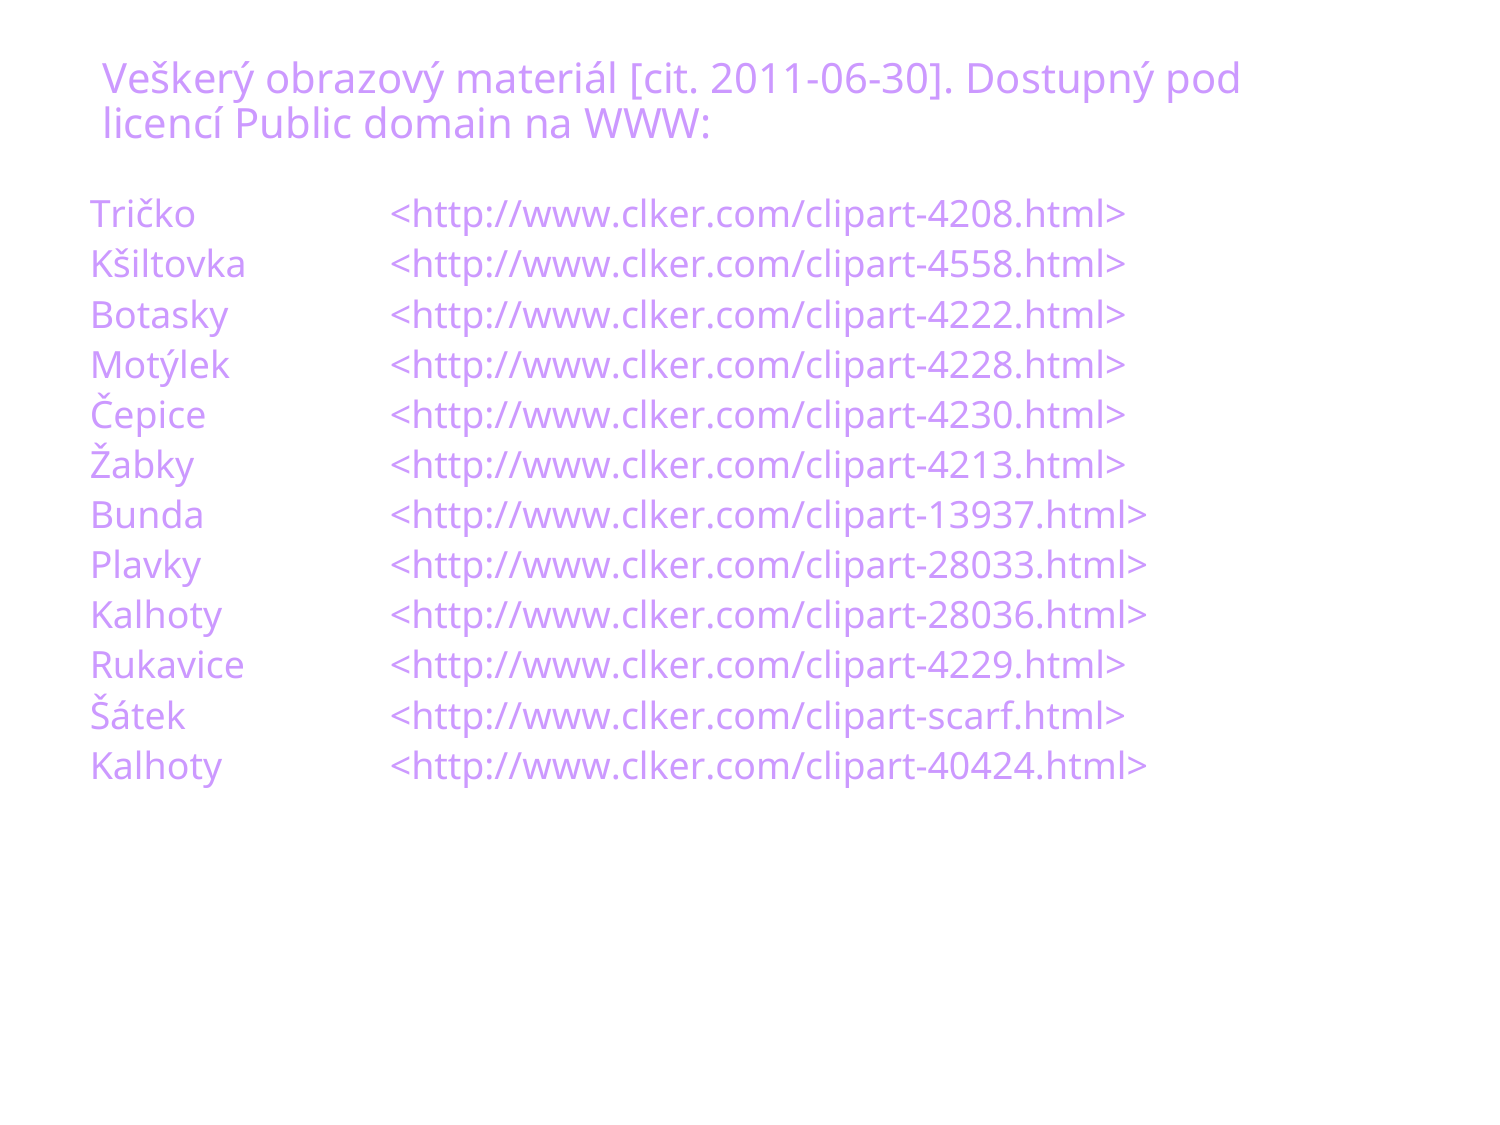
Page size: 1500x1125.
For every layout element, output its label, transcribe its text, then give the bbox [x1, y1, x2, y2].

title Veškerý obrazový materiál [cit. 2011-06-30]. Dostupný pod licencí Public domain na WWW: [87, 52, 1388, 203]
list Tričko <http://www.clker.com/clipart-4208.html> Kšiltovka <http://www.clker.com/clipart-4558.html> Botasky <http://www.clker.com/clipart-4222.html> Motýlek <http://www.clker.com/clipart-4228.html> Čepice <http://www.clker.com/clipart-4230.html> Žabky <http://www.clker.com/clipart-4213.html> Bunda <http://www.clker.com/clipart-13937.html> Plavky <http://www.clker.com/clipart-28033.html> Kalhoty <http://www.clker.com/clipart-28036.html> Rukavice <http://www.clker.com/clipart-4229.html> Šátek <http://www.clker.com/clipart-scarf.html> Kalhoty <http://www.clker.com/clipart-40424.html> [75, 187, 1426, 919]
